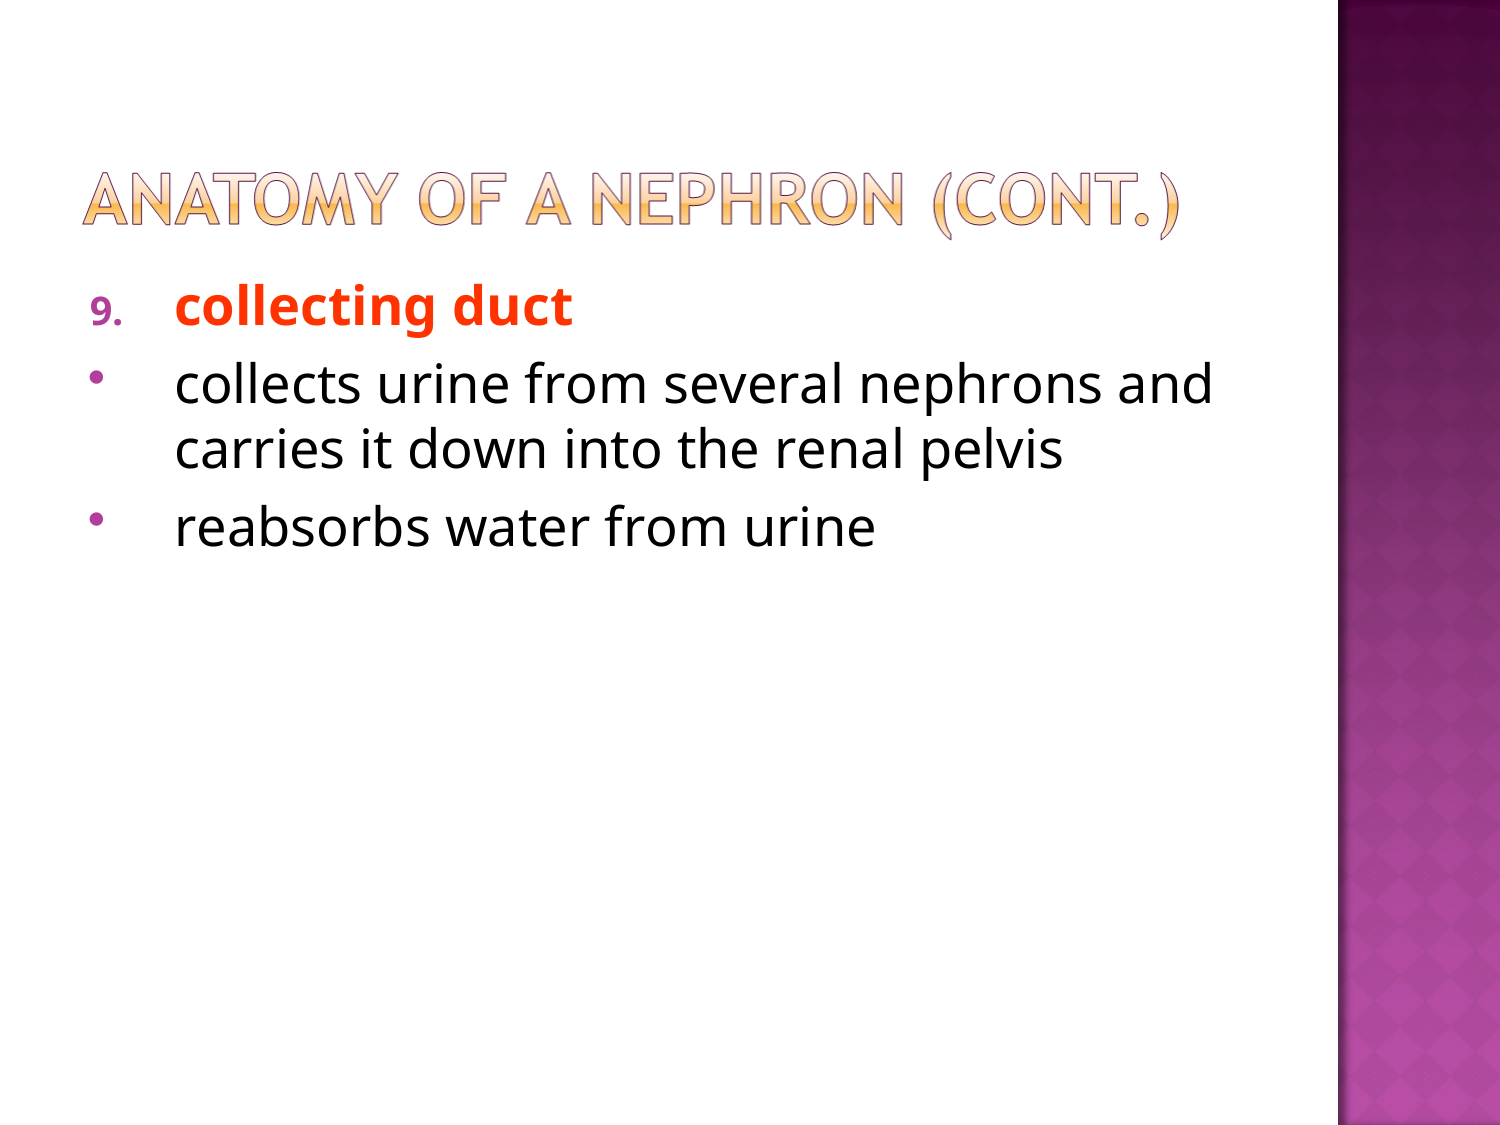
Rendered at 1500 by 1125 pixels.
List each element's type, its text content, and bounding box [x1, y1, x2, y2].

list collecting duct collects urine from several nephrons and carries it down into the renal pelvis reabsorbs water from urine [75, 263, 1263, 1060]
text_box [40, 52, 1265, 241]
picture [1337, 0, 1500, 1125]
